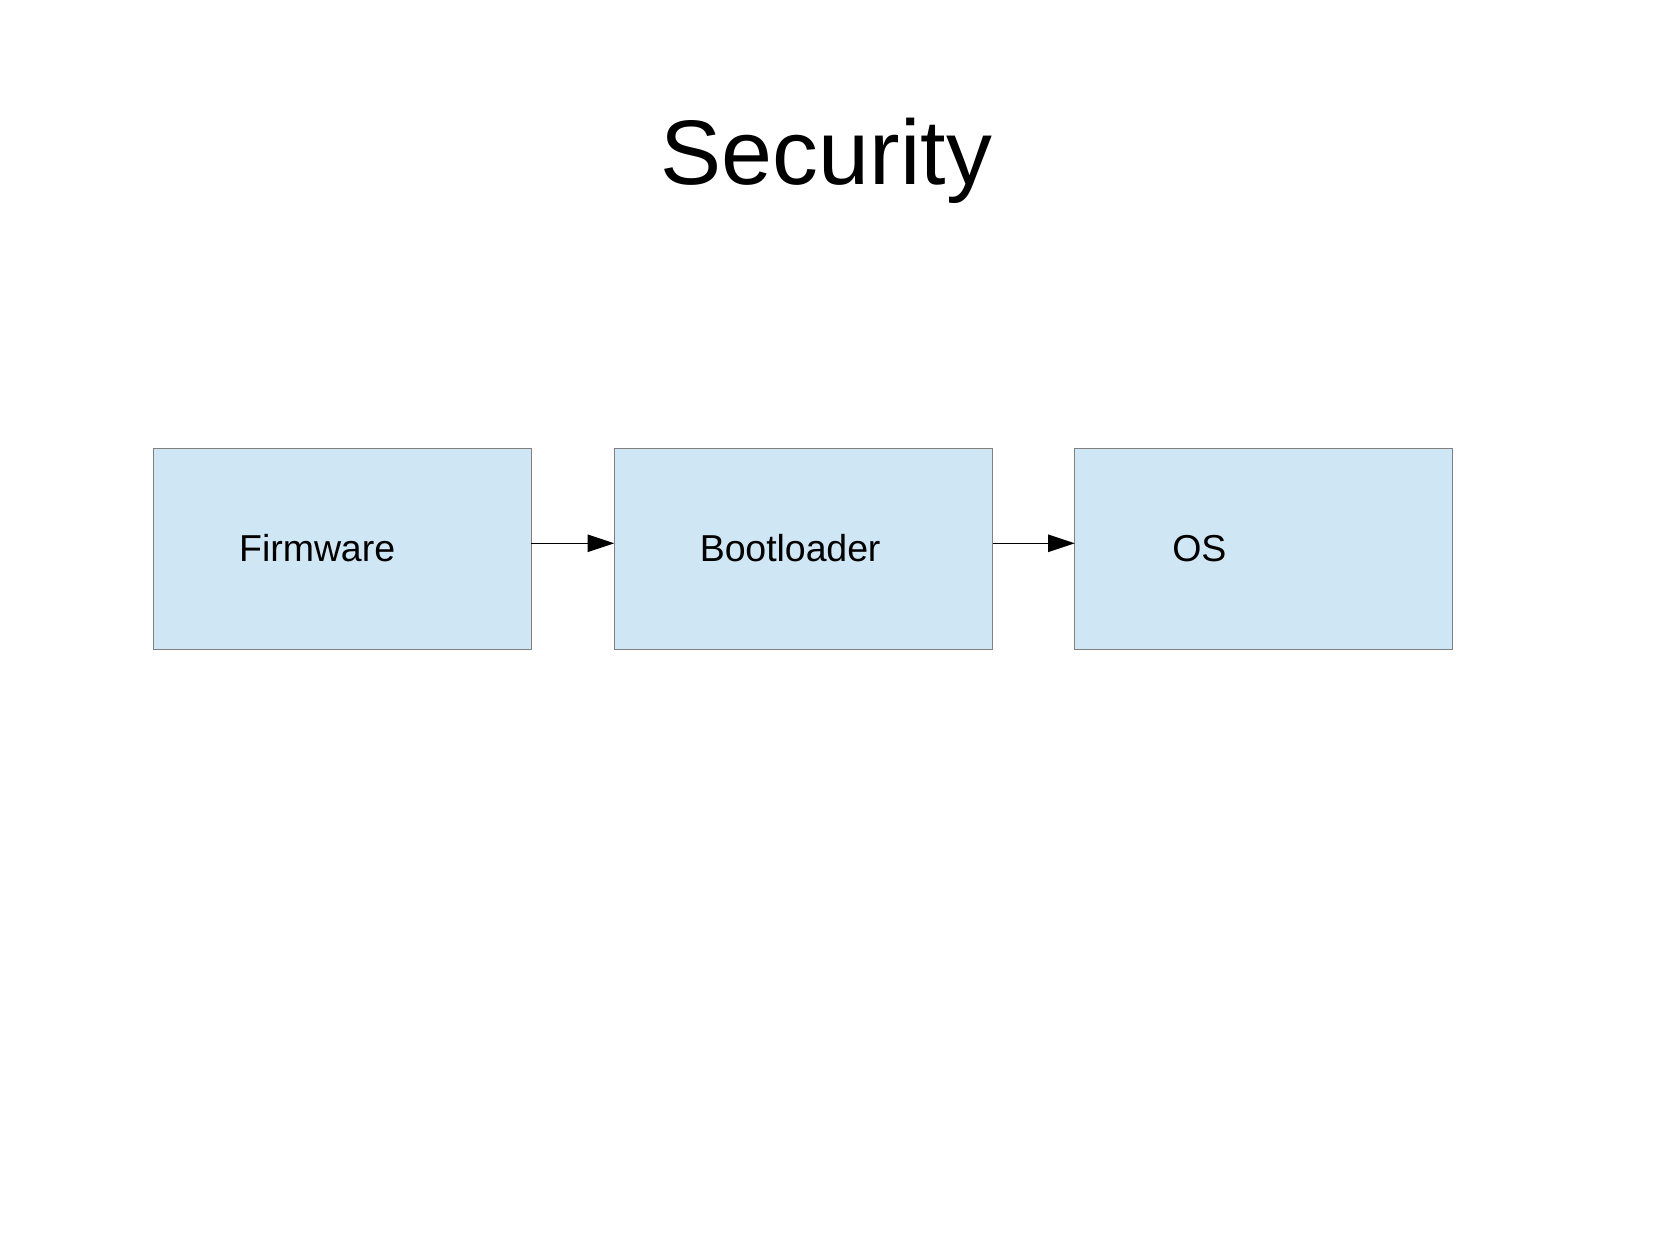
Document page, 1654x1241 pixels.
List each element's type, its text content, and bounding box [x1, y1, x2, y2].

title Security [82, 49, 1571, 257]
text_box OS [1157, 519, 1371, 577]
text_box [614, 448, 993, 650]
text_box [1074, 448, 1453, 650]
text_box [153, 448, 532, 650]
text_box Firmware [224, 519, 438, 577]
text_box Bootloader [685, 519, 898, 577]
